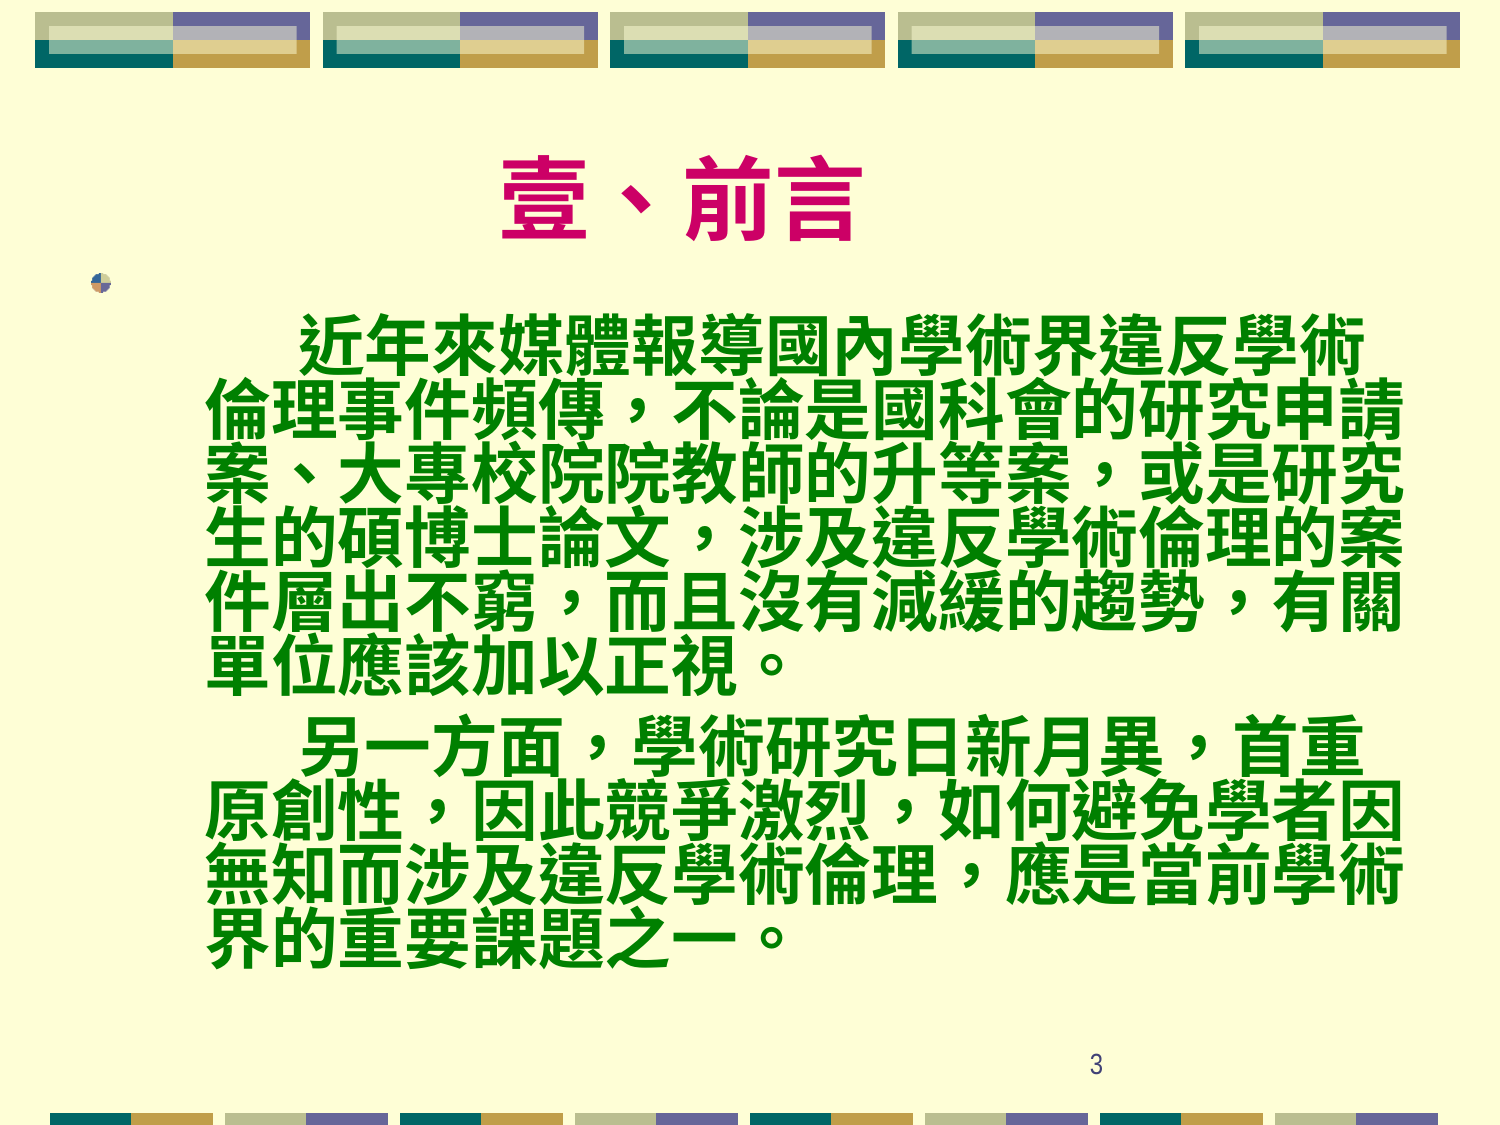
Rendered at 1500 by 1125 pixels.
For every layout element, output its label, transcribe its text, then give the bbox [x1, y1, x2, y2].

text_box [1074, 1024, 1388, 1088]
list 近年來媒體報導國內學術界違反學術倫理事件頻傳，不論是國科會的研究申請案、大專校院院教師的升等案，或是研究生的碩博士論文，涉及違反學術倫理的案件層出不窮，而且沒有減緩的趨勢，有關單位應該加以正視。 另一方面，學術研究日新月異，首重原創性，因此競爭激烈，如何避免學者因無知而涉及違反學術倫理，應是當前學術界的重要課題之一。 [76, 255, 1436, 1024]
title 壹、前言 [159, 103, 1252, 255]
